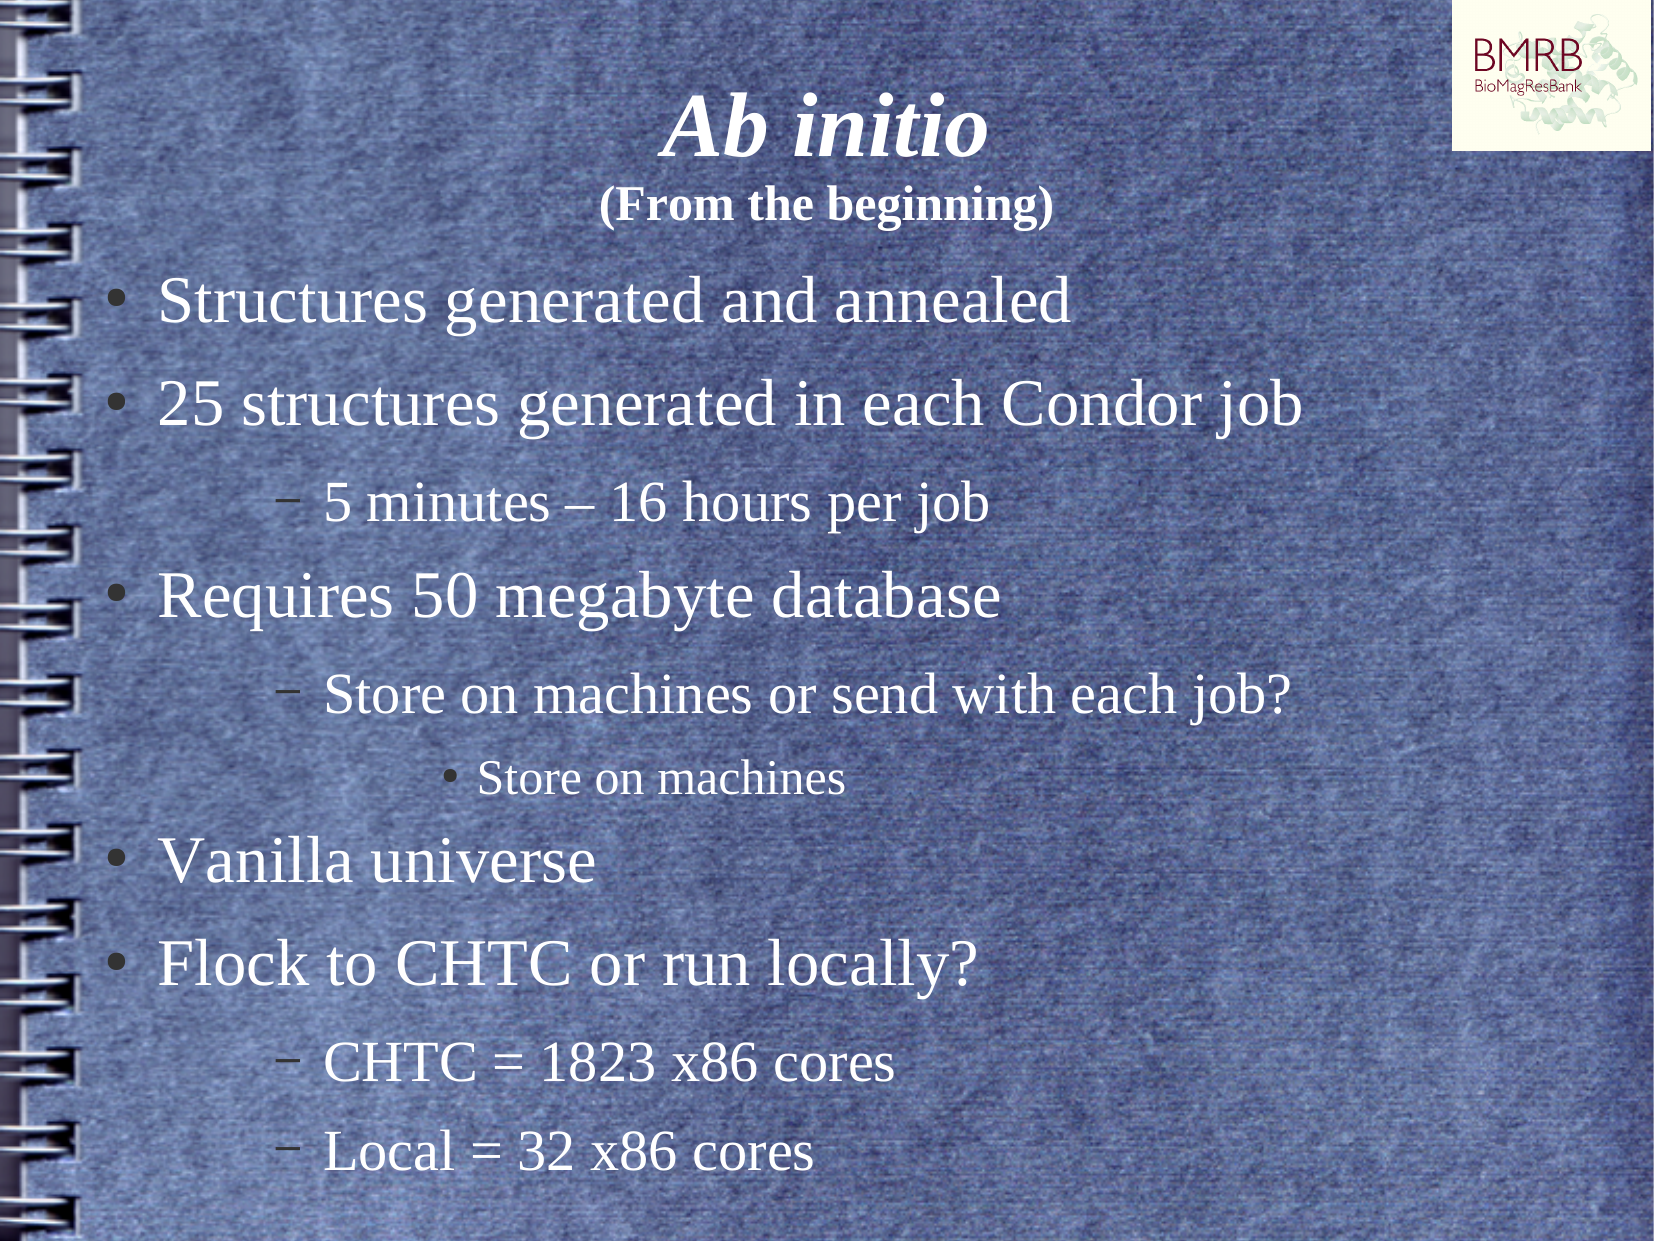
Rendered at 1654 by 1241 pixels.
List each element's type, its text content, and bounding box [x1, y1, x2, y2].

title Ab initio (From the beginning) [82, 49, 1571, 257]
picture [0, 0, 1654, 1241]
list Structures generated and annealed 25 structures generated in each Condor job 5 minutes – 16 hours per job Requires 50 megabyte database Store on machines or send with each job? Store on machines Vanilla universe Flock to CHTC or run locally? CHTC = 1823 x86 cores Local = 32 x86 cores [86, 262, 1576, 1183]
